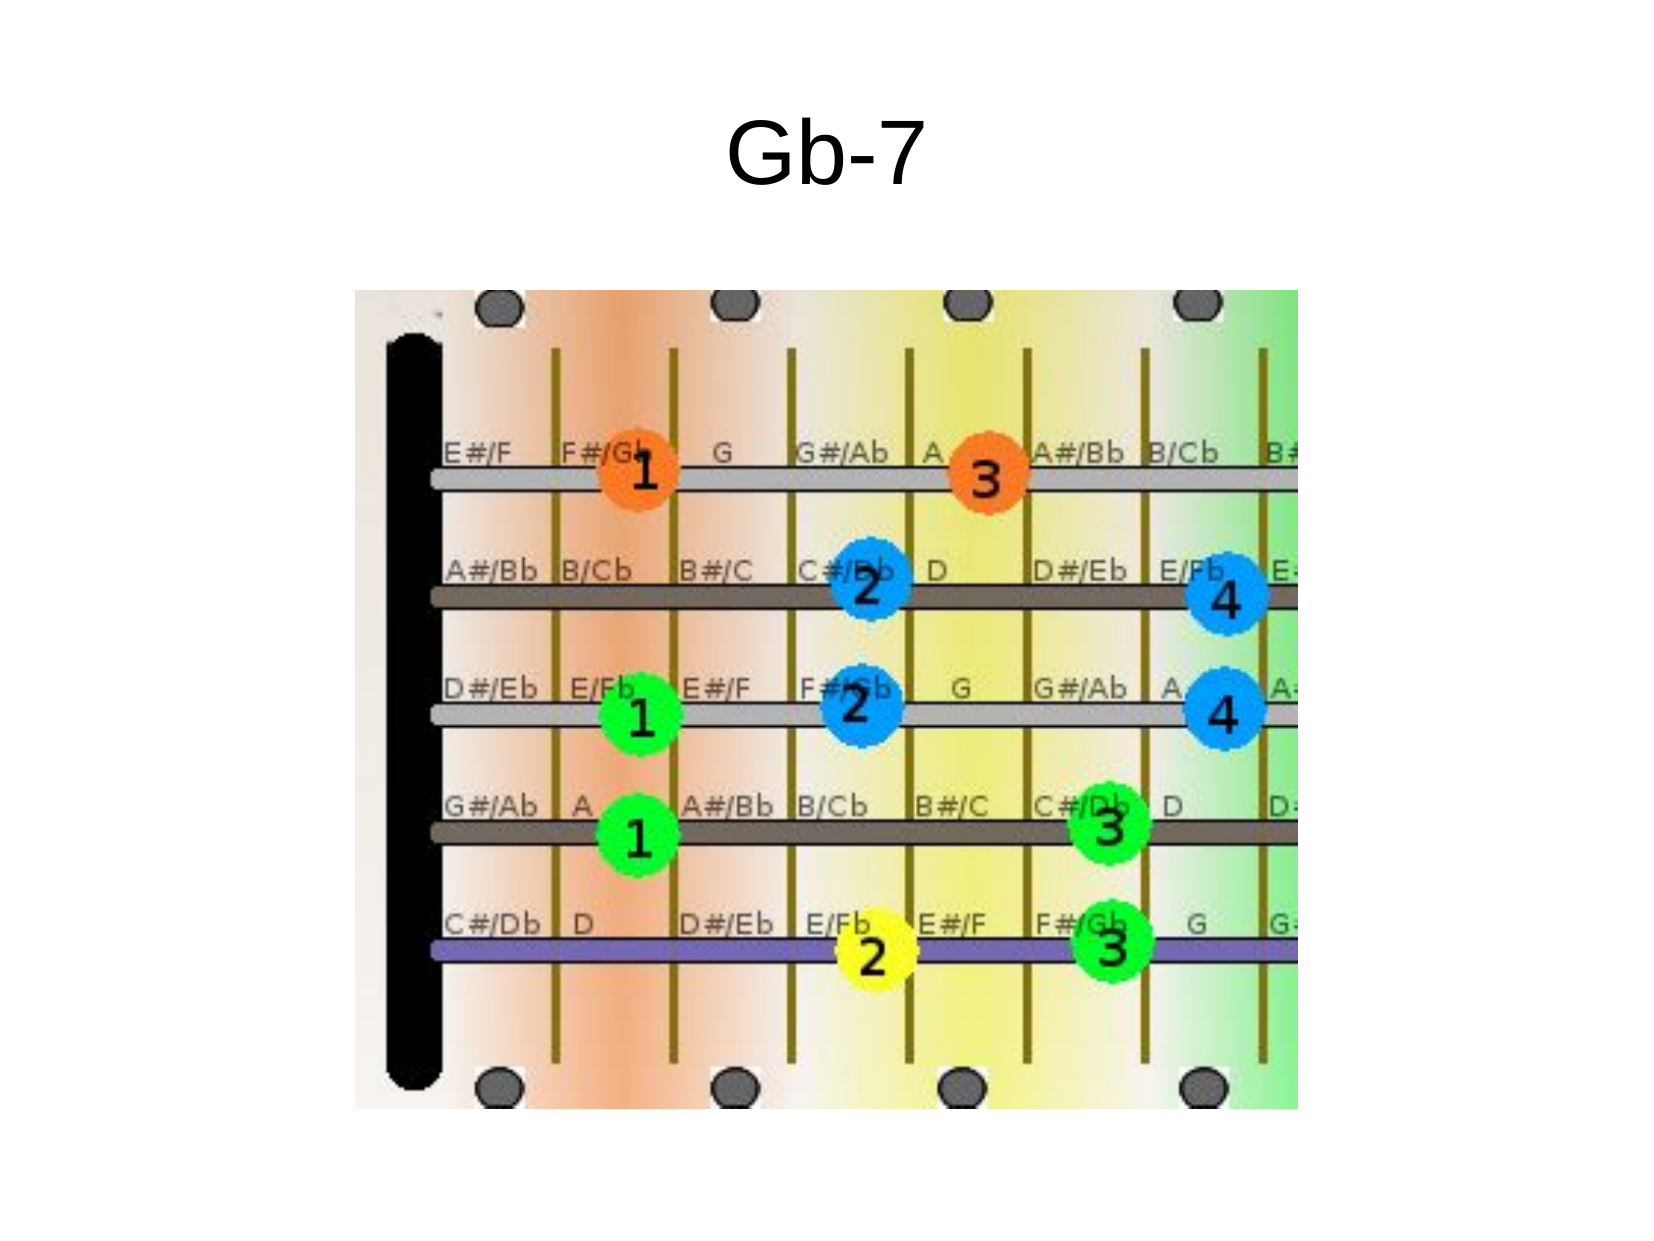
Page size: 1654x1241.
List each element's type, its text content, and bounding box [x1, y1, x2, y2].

picture [355, 290, 1298, 1109]
title Gb-7 [82, 49, 1571, 257]
